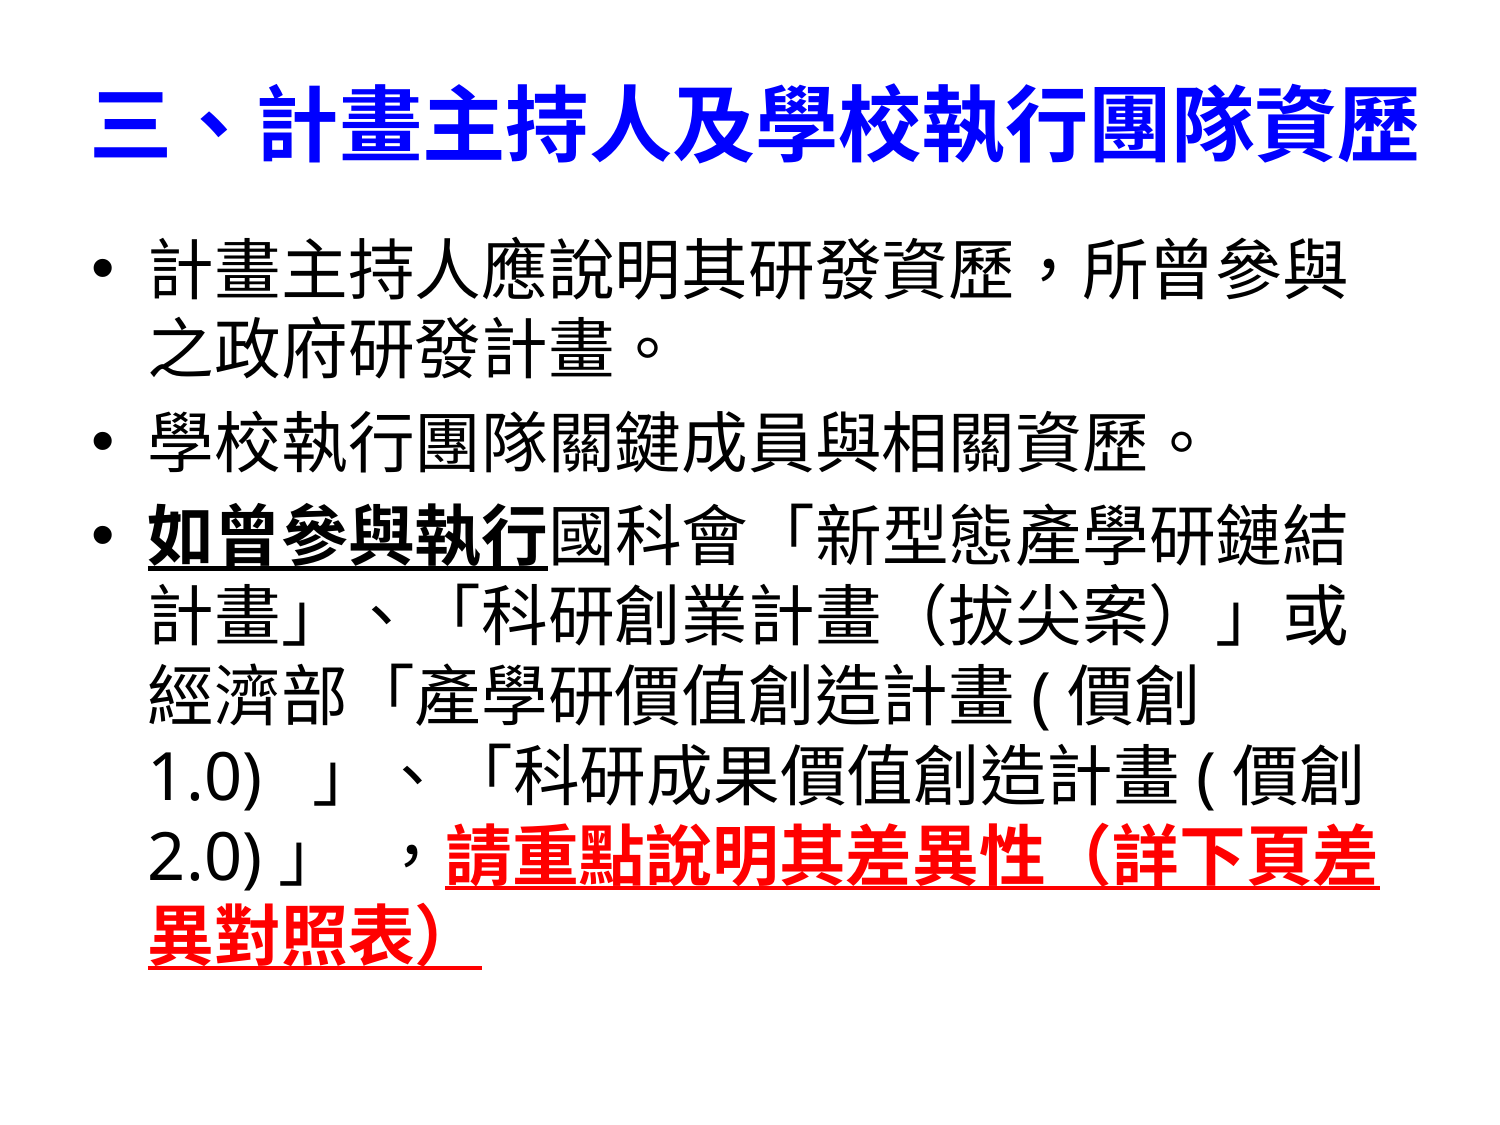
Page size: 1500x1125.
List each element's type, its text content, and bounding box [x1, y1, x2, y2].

title 三、計畫主持人及學校執行團隊資歷 [72, 27, 1439, 216]
list 計畫主持人應說明其研發資歷，所曾參與之政府研發計畫。 學校執行團隊關鍵成員與相關資歷。 如曾參與執行國科會「新型態產學研鏈結計畫」、「科研創業計畫（拔尖案）」或經濟部「產學研價值創造計畫(價創1.0) 」、「科研成果價值創造計畫(價創2.0)」 ，請重點說明其差異性（詳下頁差異對照表） [76, 219, 1427, 986]
